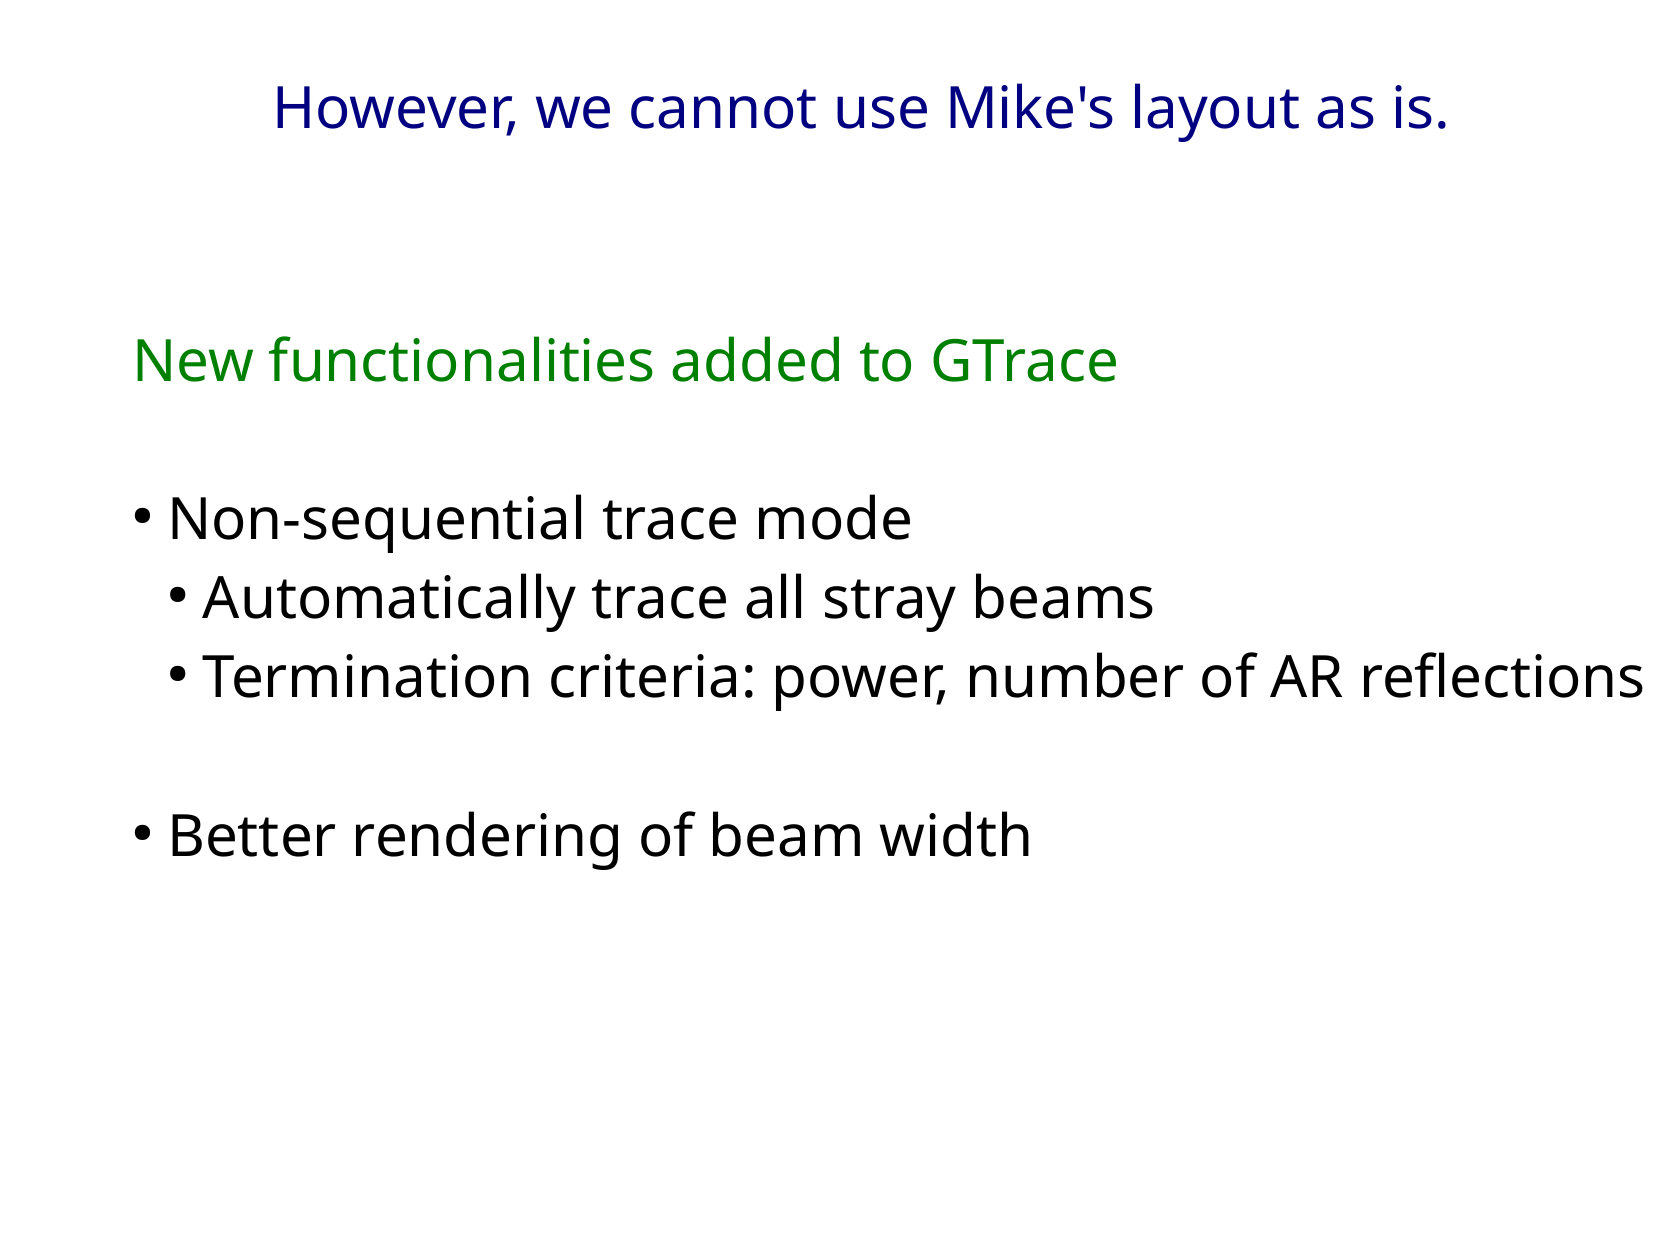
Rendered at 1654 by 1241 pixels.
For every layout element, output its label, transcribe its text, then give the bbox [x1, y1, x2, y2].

text_box New functionalities added to GTrace Non-sequential trace mode Automatically trace all stray beams Termination criteria: power, number of AR reflections Better rendering of beam width [117, 311, 1580, 817]
text_box However, we cannot use Mike's layout as is. [257, 59, 1398, 144]
